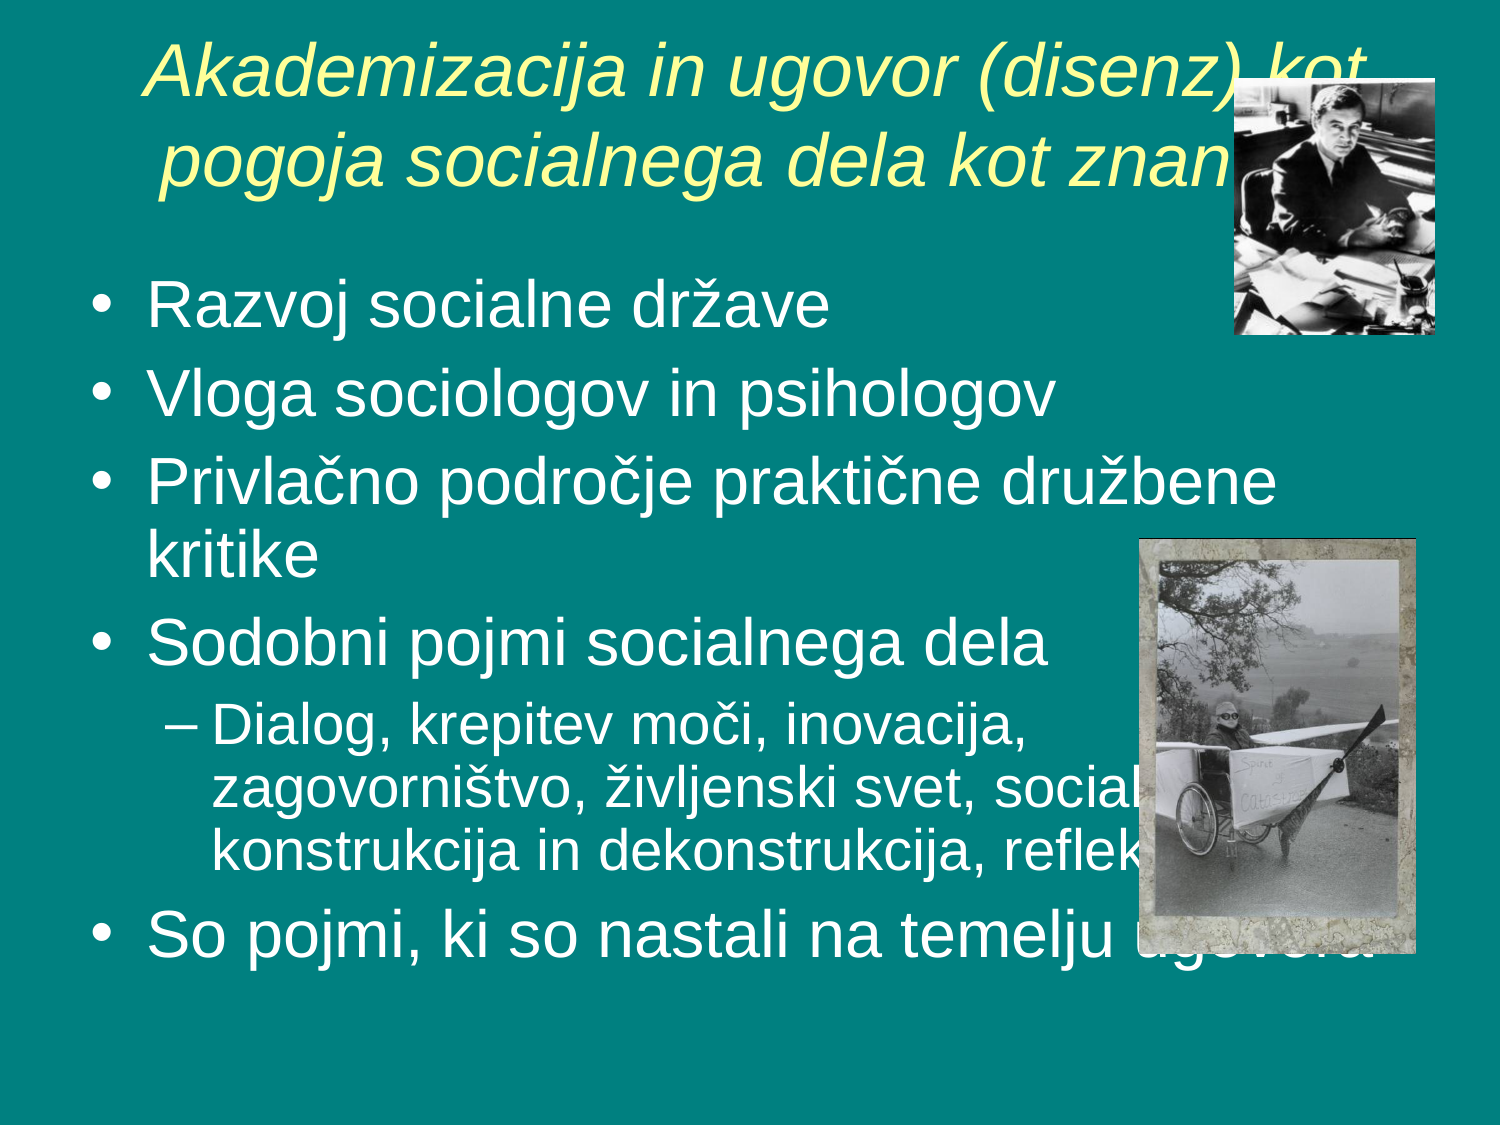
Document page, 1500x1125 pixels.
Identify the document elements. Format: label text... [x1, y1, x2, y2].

title Akademizacija in ugovor (disenz) kot pogoja socialnega dela kot znanosti [75, 13, 1436, 299]
list Razvoj socialne države Vloga sociologov in psihologov Privlačno področje praktične družbene kritike Sodobni pojmi socialnega dela Dialog, krepitev moči, inovacija, zagovorništvo, življenski svet, socialna konstrukcija in dekonstrukcija, refleksija itn. So pojmi, ki so nastali na temelju ugovora [75, 262, 1426, 1006]
picture [1139, 538, 1416, 954]
picture [1234, 78, 1435, 335]
